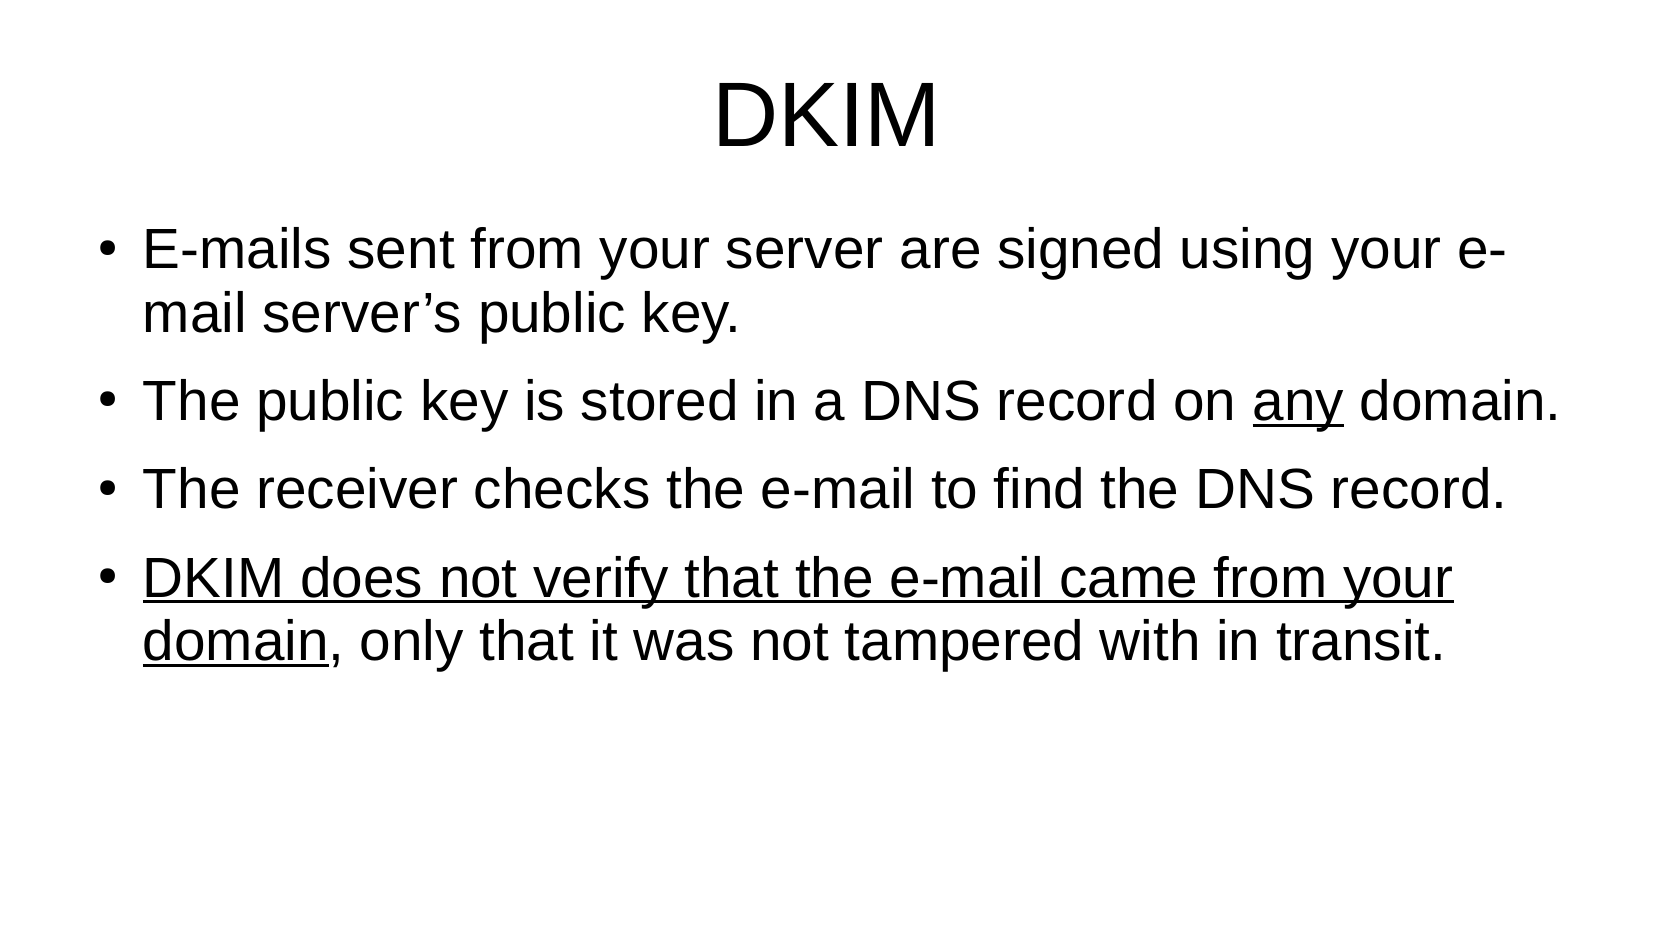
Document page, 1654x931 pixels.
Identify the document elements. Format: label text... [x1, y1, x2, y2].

title DKIM [82, 37, 1571, 193]
list E-mails sent from your server are signed using your e-mail server’s public key. The public key is stored in a DNS record on any domain. The receiver checks the e-mail to find the DNS record. DKIM does not verify that the e-mail came from your domain, only that it was not tampered with in transit. [82, 217, 1571, 758]
